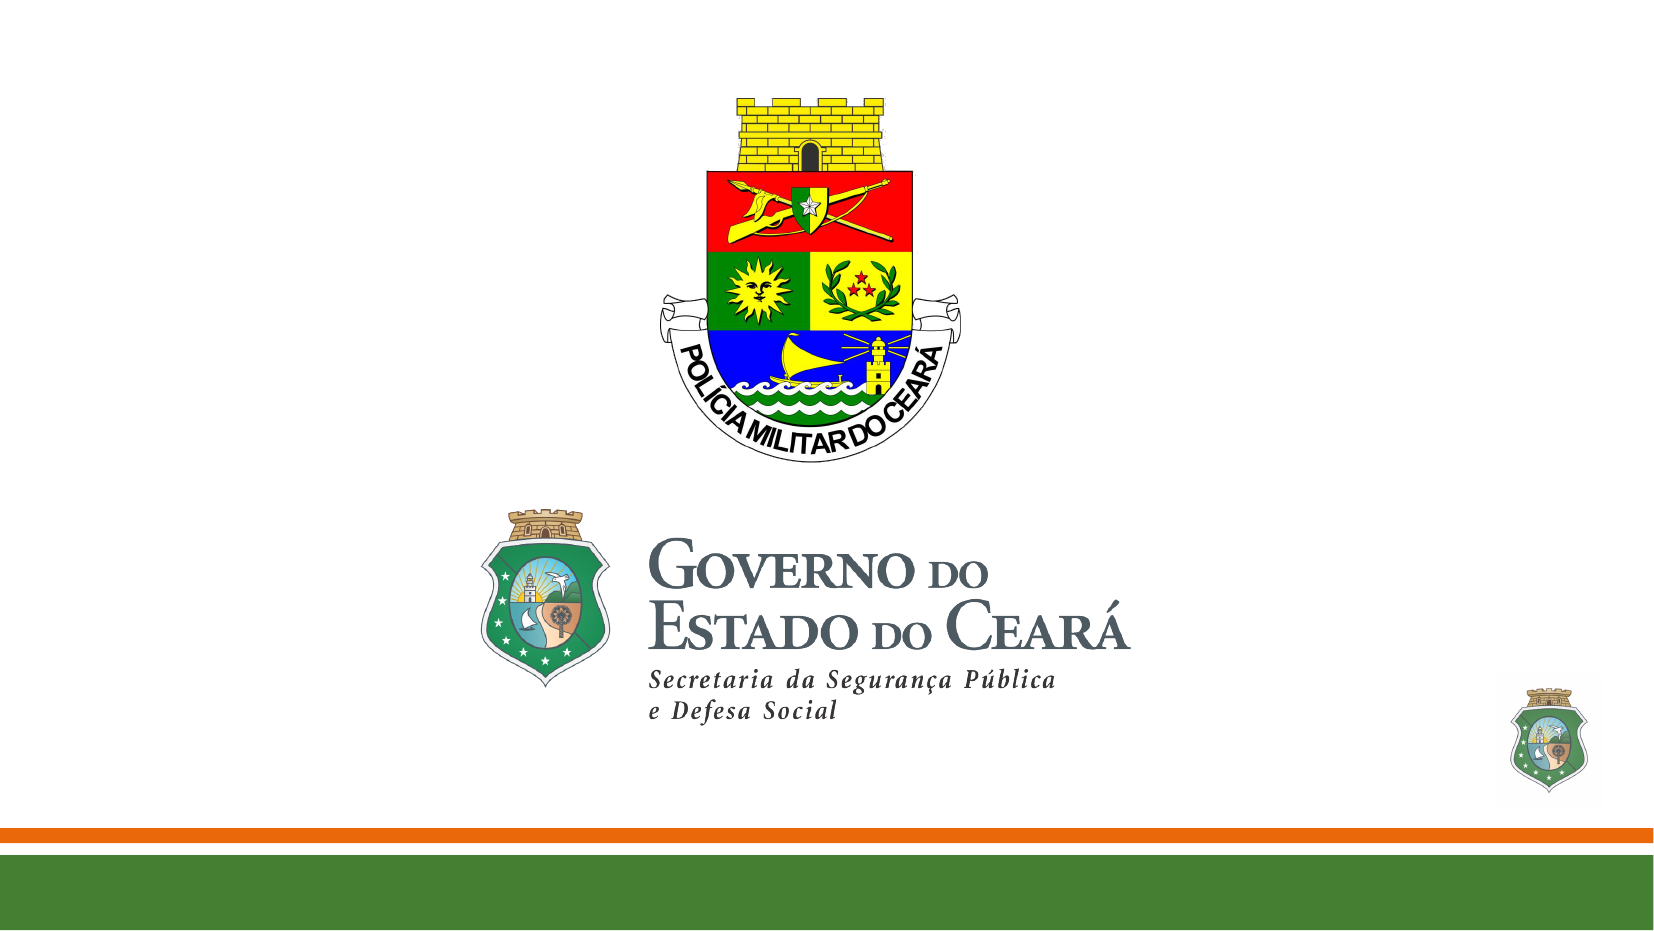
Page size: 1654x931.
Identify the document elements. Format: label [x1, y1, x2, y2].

picture [1496, 674, 1603, 811]
picture [480, 509, 1131, 726]
text_box [0, 855, 1654, 931]
text_box [0, 828, 1654, 844]
picture [660, 98, 961, 466]
